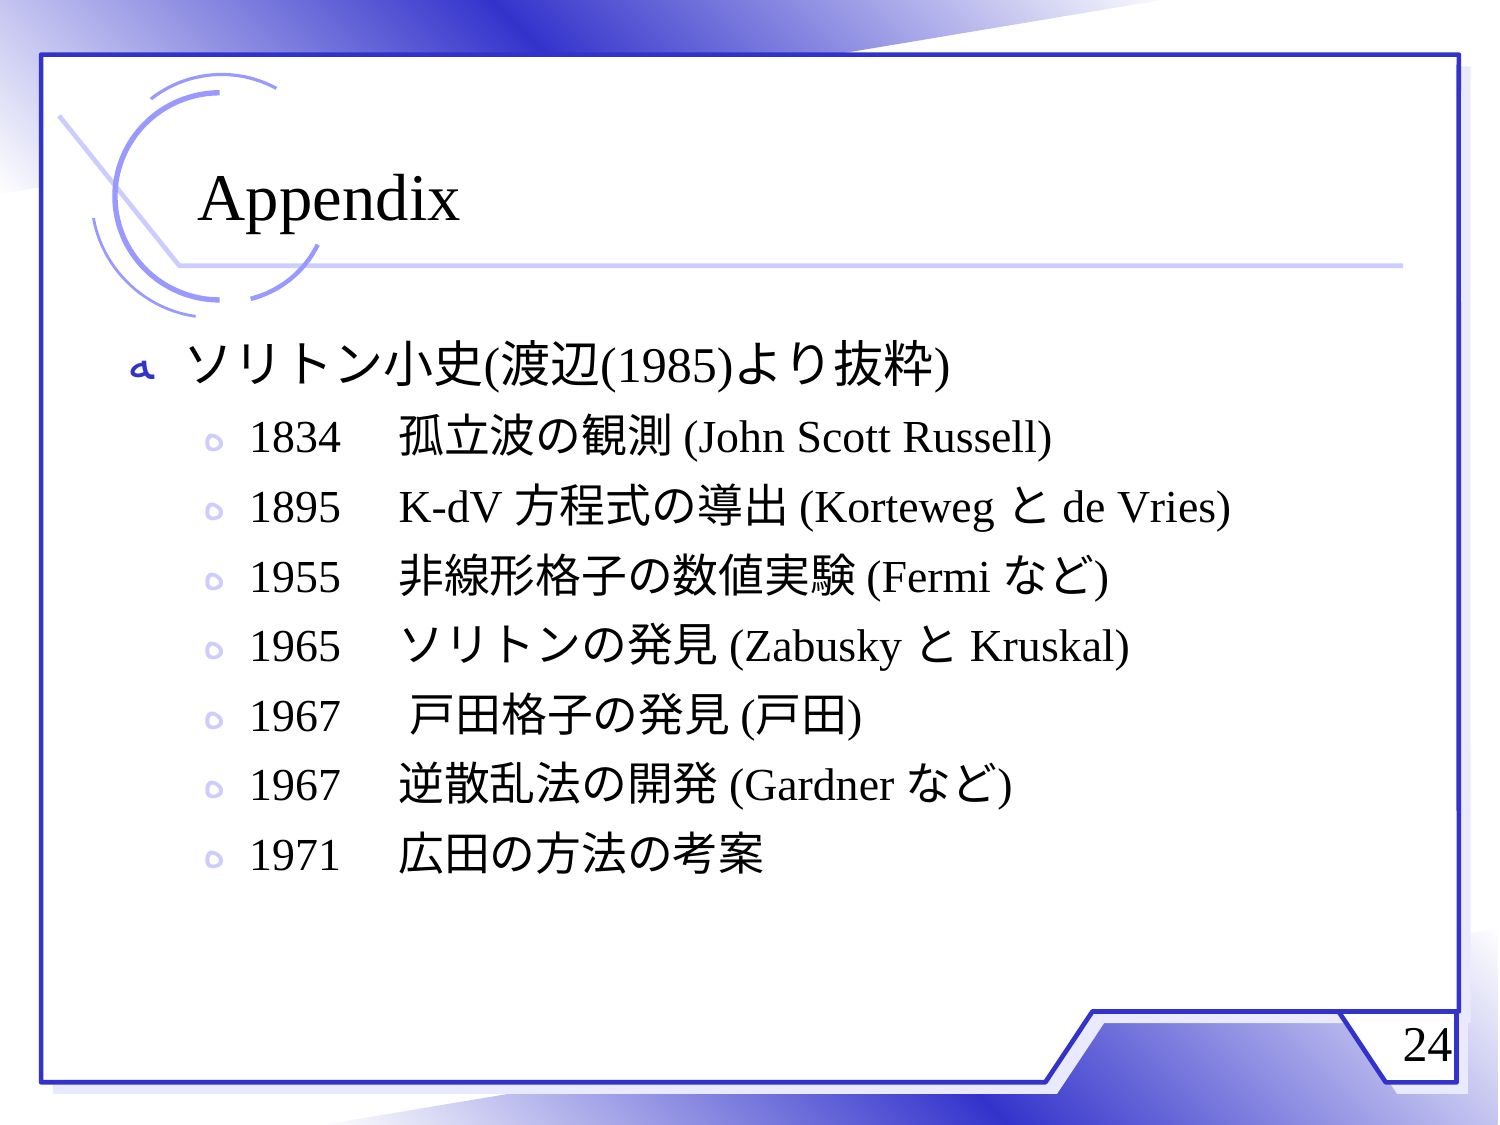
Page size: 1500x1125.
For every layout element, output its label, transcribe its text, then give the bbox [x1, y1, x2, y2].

title Appendix [183, 85, 1388, 302]
list ソリトン小史(渡辺(1985)より抜粋) 1834 孤立波の観測 (John Scott Russell) 1895 K-dV 方程式の導出 (Korteweg と de Vries) 1955 非線形格子の数値実験 (Fermi など) 1965 ソリトンの発見 (Zabusky と Kruskal) 1967 戸田格子の発見 (戸田) 1967 逆散乱法の開発 (Gardner など) 1971 広田の方法の考案 [112, 324, 1388, 1021]
